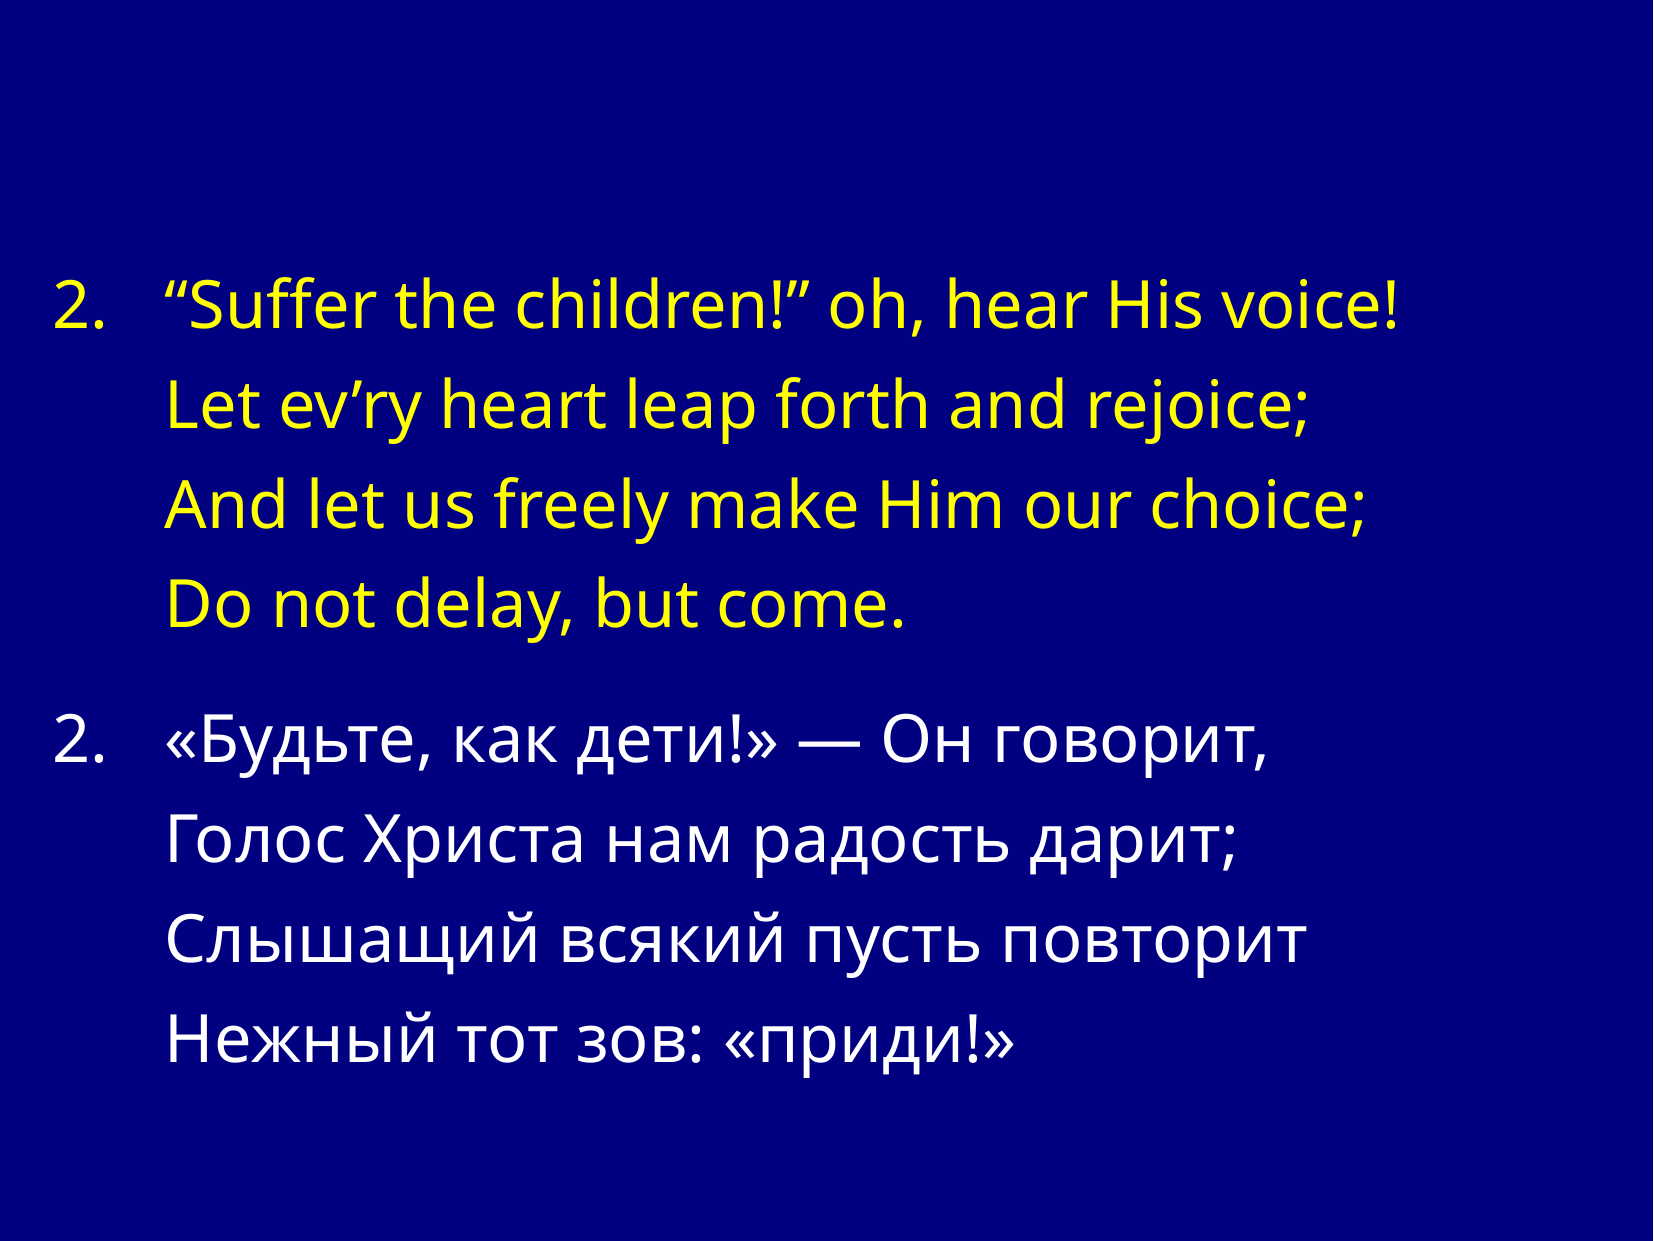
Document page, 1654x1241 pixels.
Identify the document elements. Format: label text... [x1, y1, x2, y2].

text_box 2. “Suffer the children!” oh, hear His voice! Let ev’ry heart leap forth and rejoice; And let us freely make Him our choice; Do not delay, but come. [37, 150, 1653, 638]
text_box 2. «Будьте, как дети!» — Он говорит, Голос Христа нам радость дарит; Слышащий всякий пусть повторит Нежный тот зов: «приди!» [37, 675, 1576, 1163]
